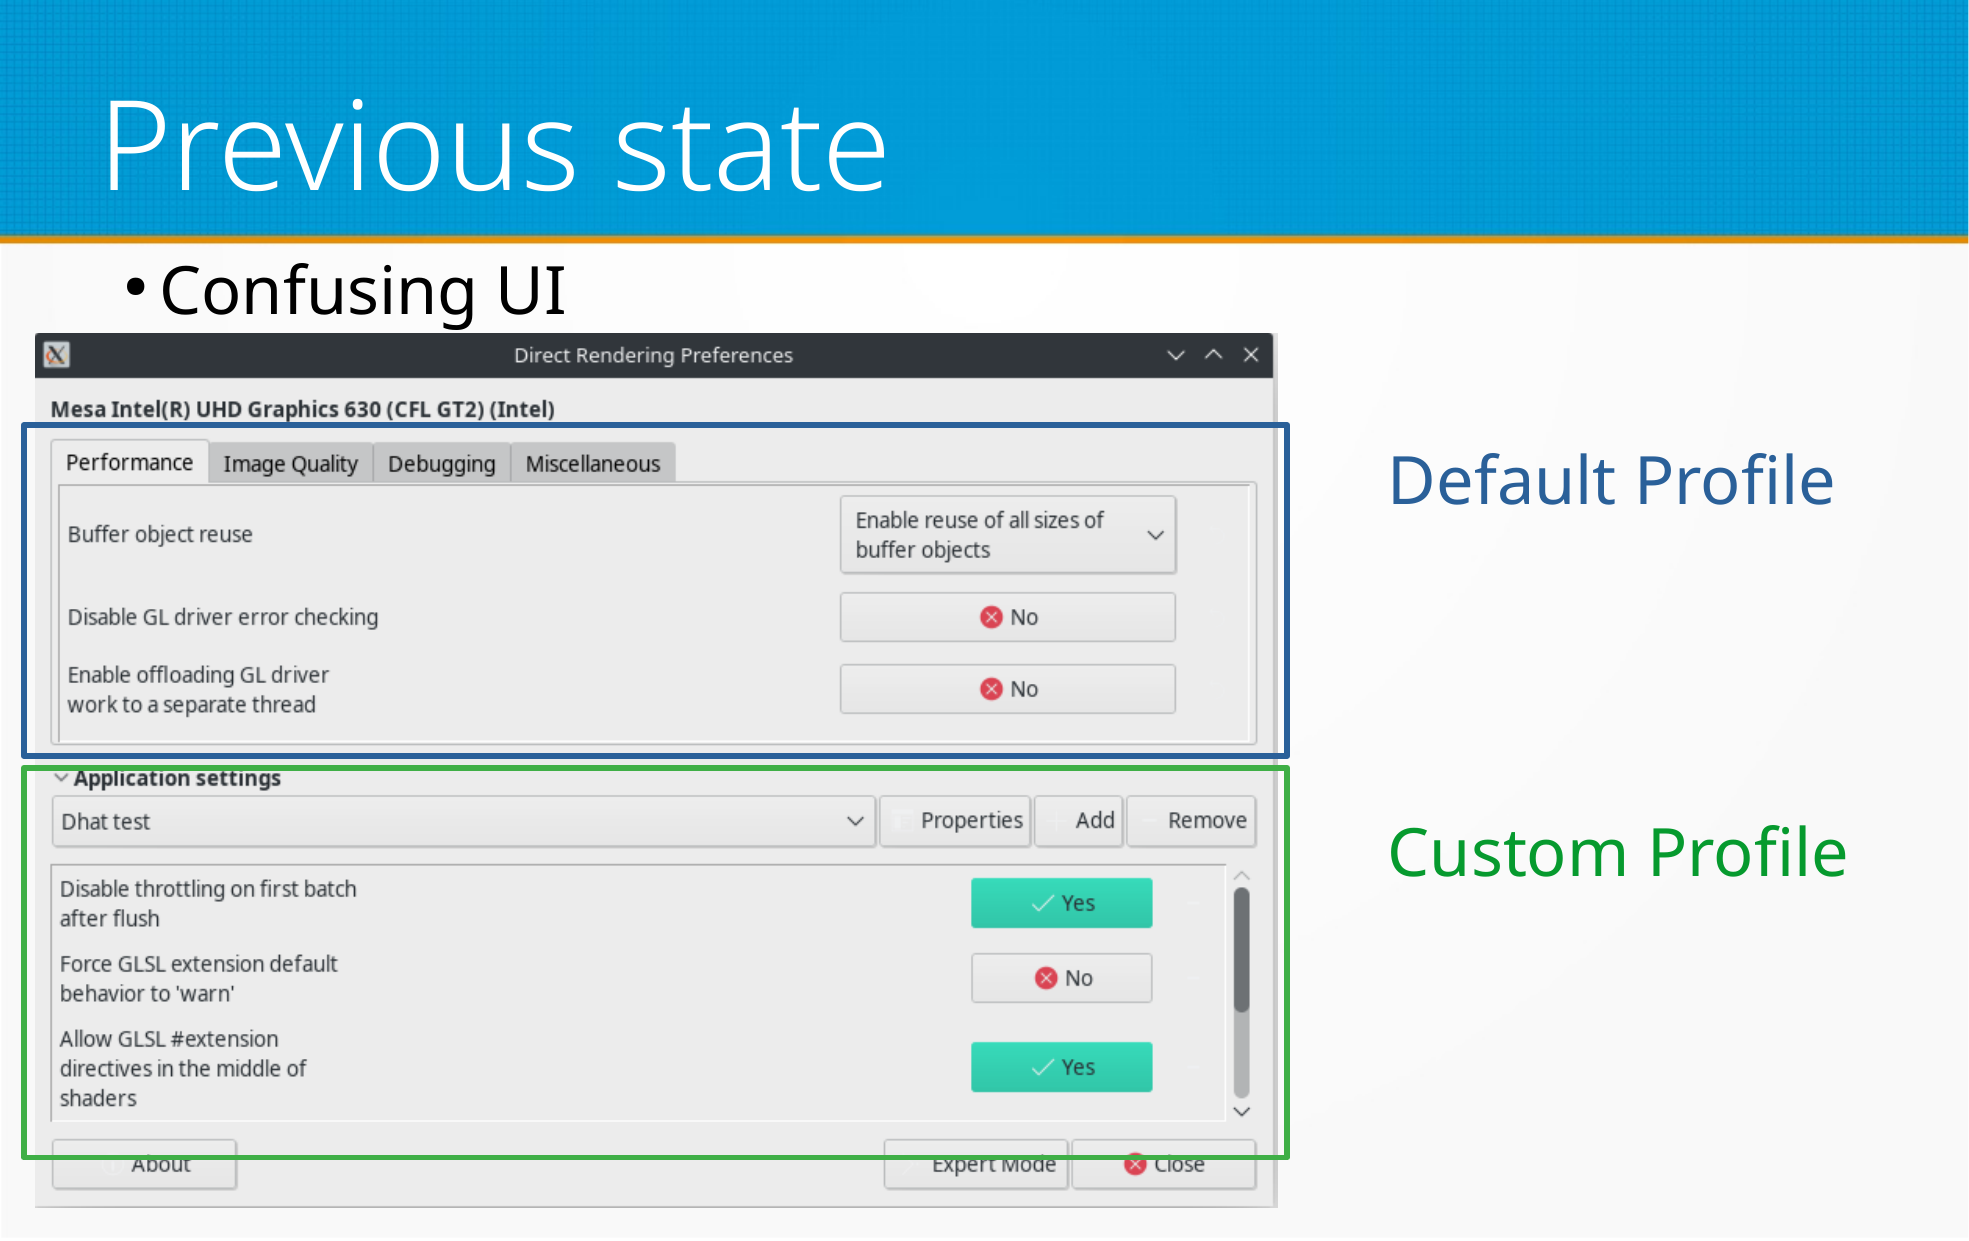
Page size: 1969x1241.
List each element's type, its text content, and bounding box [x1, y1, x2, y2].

text_box Default Profile [1381, 394, 1938, 563]
text_box Custom Profile [1381, 802, 1926, 899]
title Previous state [98, 19, 1870, 227]
text_box Confusing UI [118, 240, 1347, 337]
picture [0, 233, 1969, 1241]
